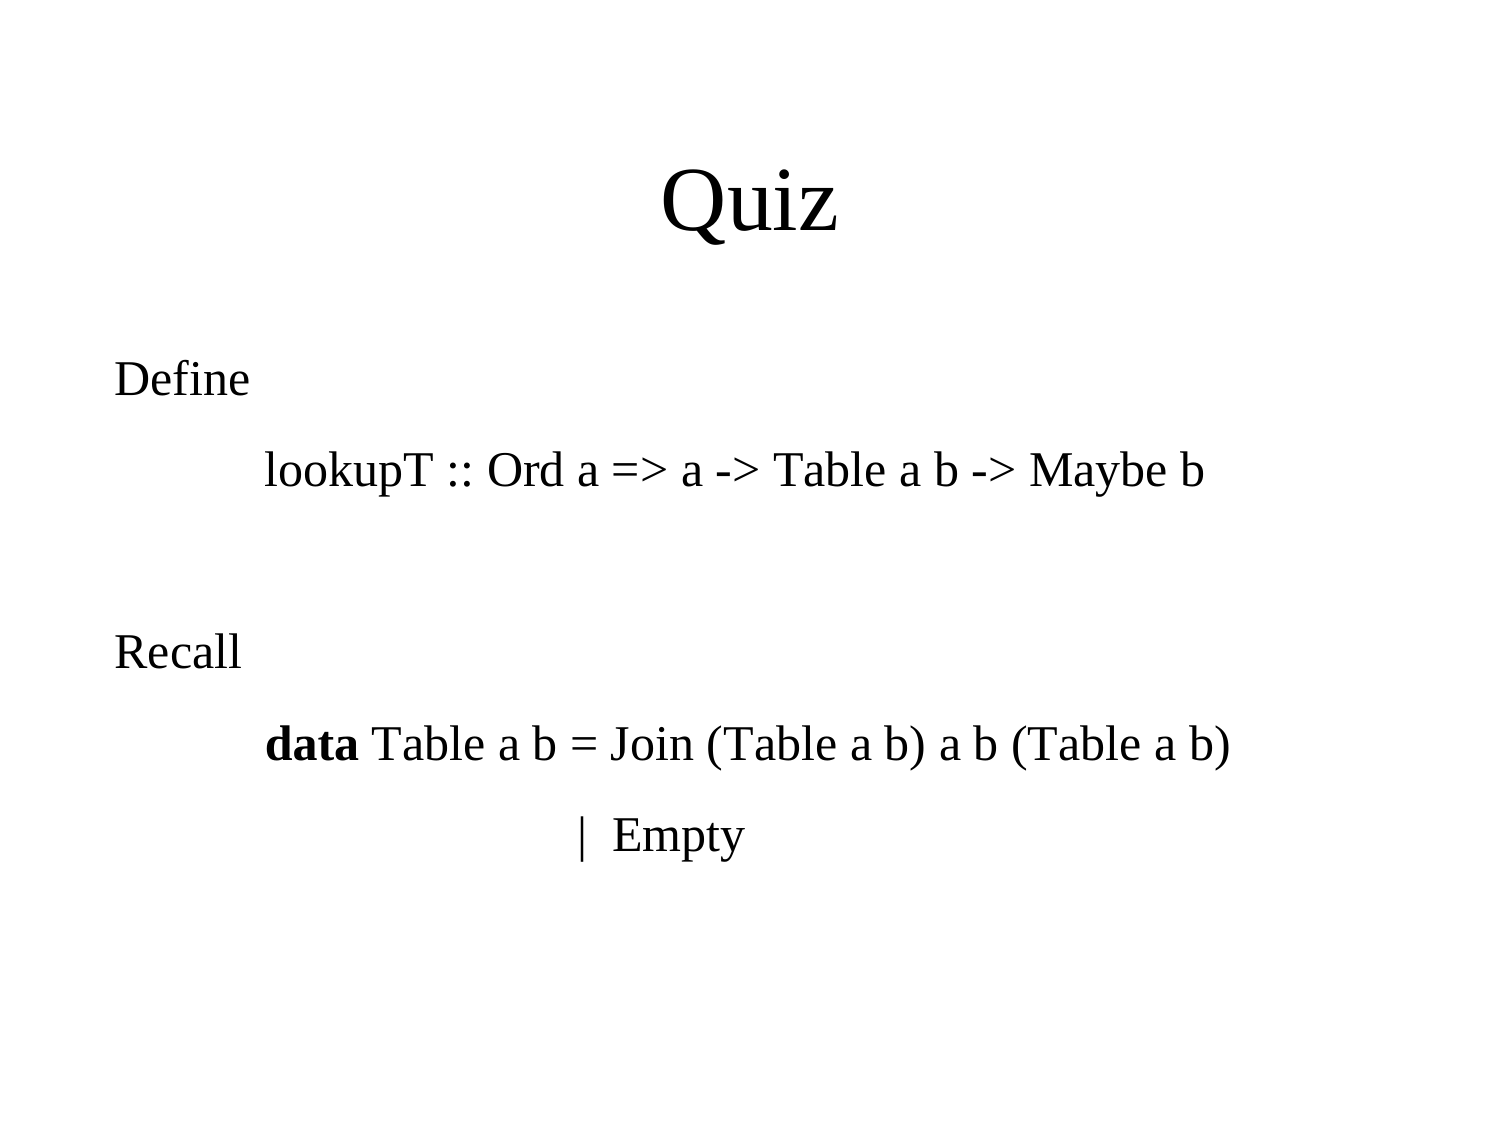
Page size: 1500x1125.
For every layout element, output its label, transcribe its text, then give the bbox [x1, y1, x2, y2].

title Quiz [112, 99, 1388, 288]
text_box Define lookupT :: Ord a => a -> Table a b -> Maybe b Recall data Table a b = Join (Table a b) a b (Table a b) | Empty [99, 337, 1401, 870]
